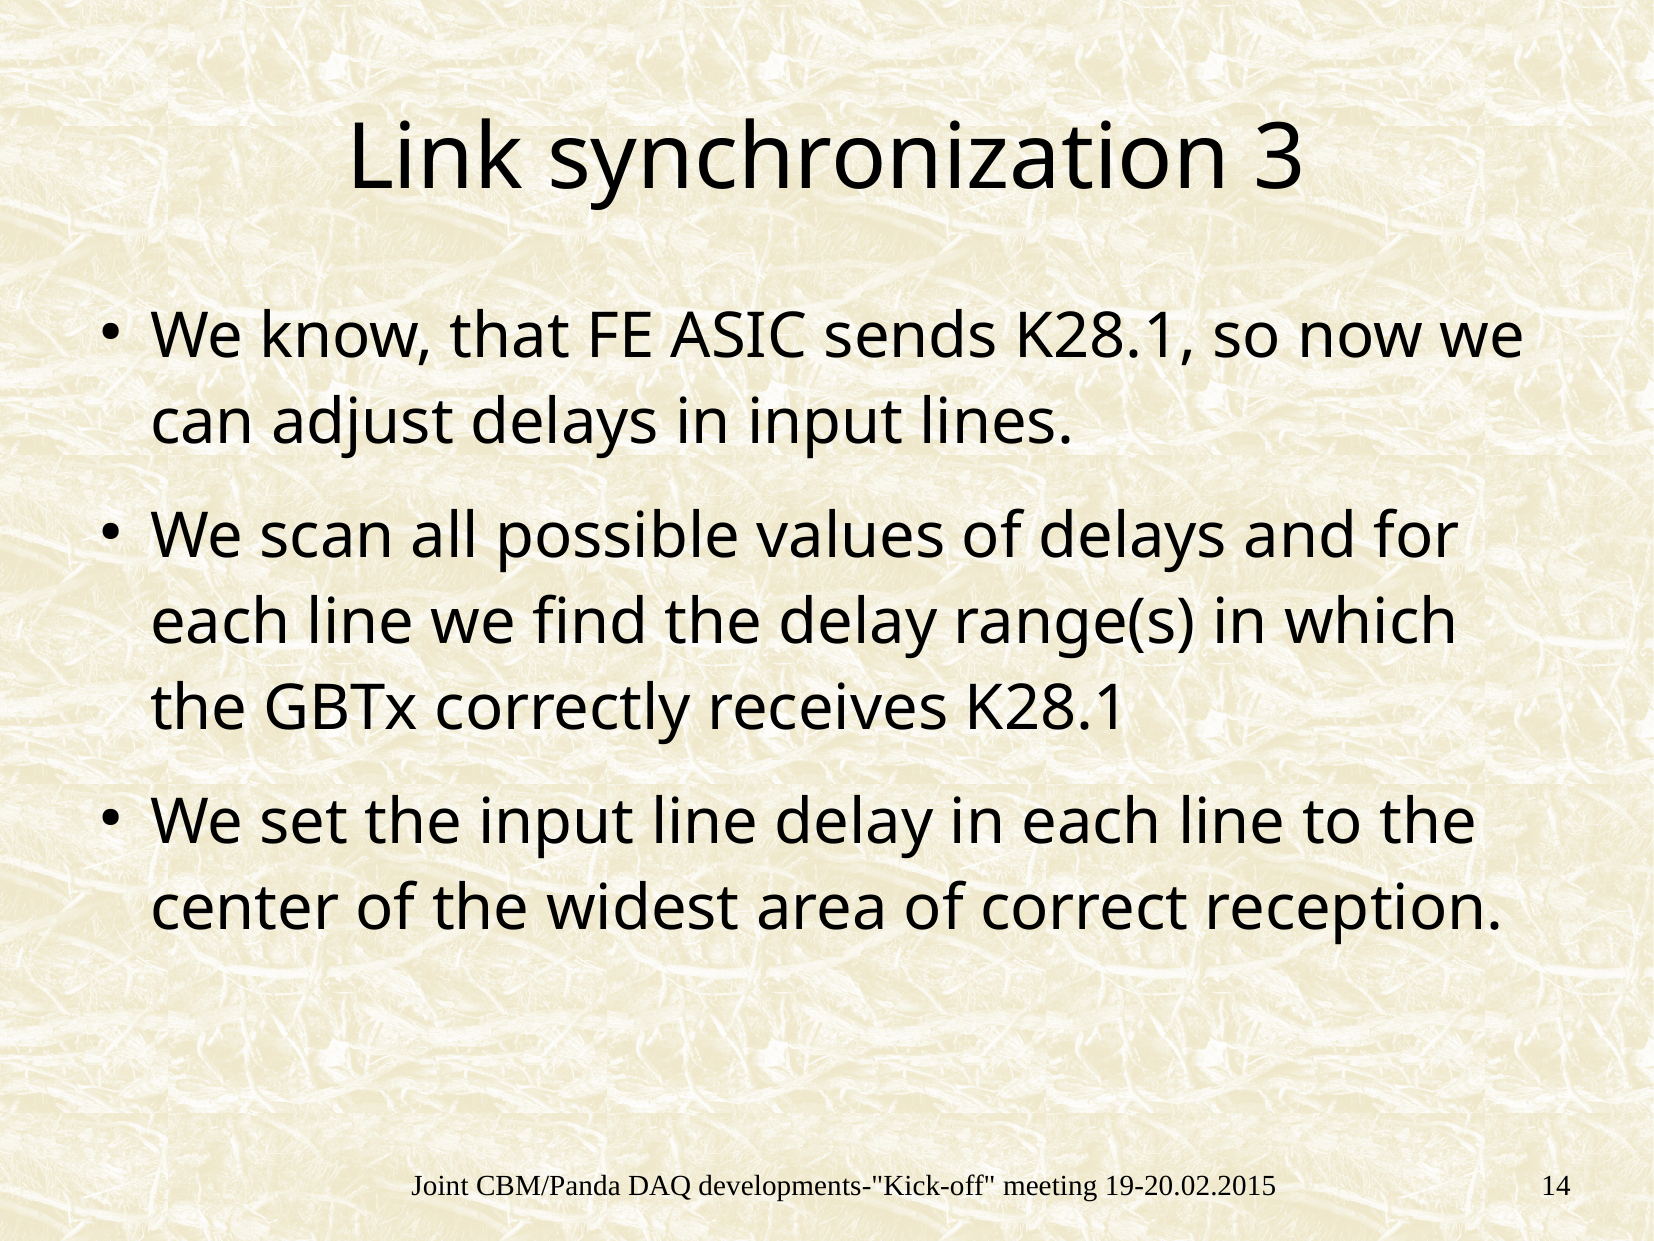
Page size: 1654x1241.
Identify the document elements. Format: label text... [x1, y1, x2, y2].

title Link synchronization 3 [82, 49, 1571, 257]
picture [0, 0, 1654, 1241]
list We know, that FE ASIC sends K28.1, so now we can adjust delays in input lines. We scan all possible values of delays and for each line we find the delay range(s) in which the GBTx correctly receives K28.1 We set the input line delay in each line to the center of the widest area of correct reception. [82, 290, 1538, 1010]
